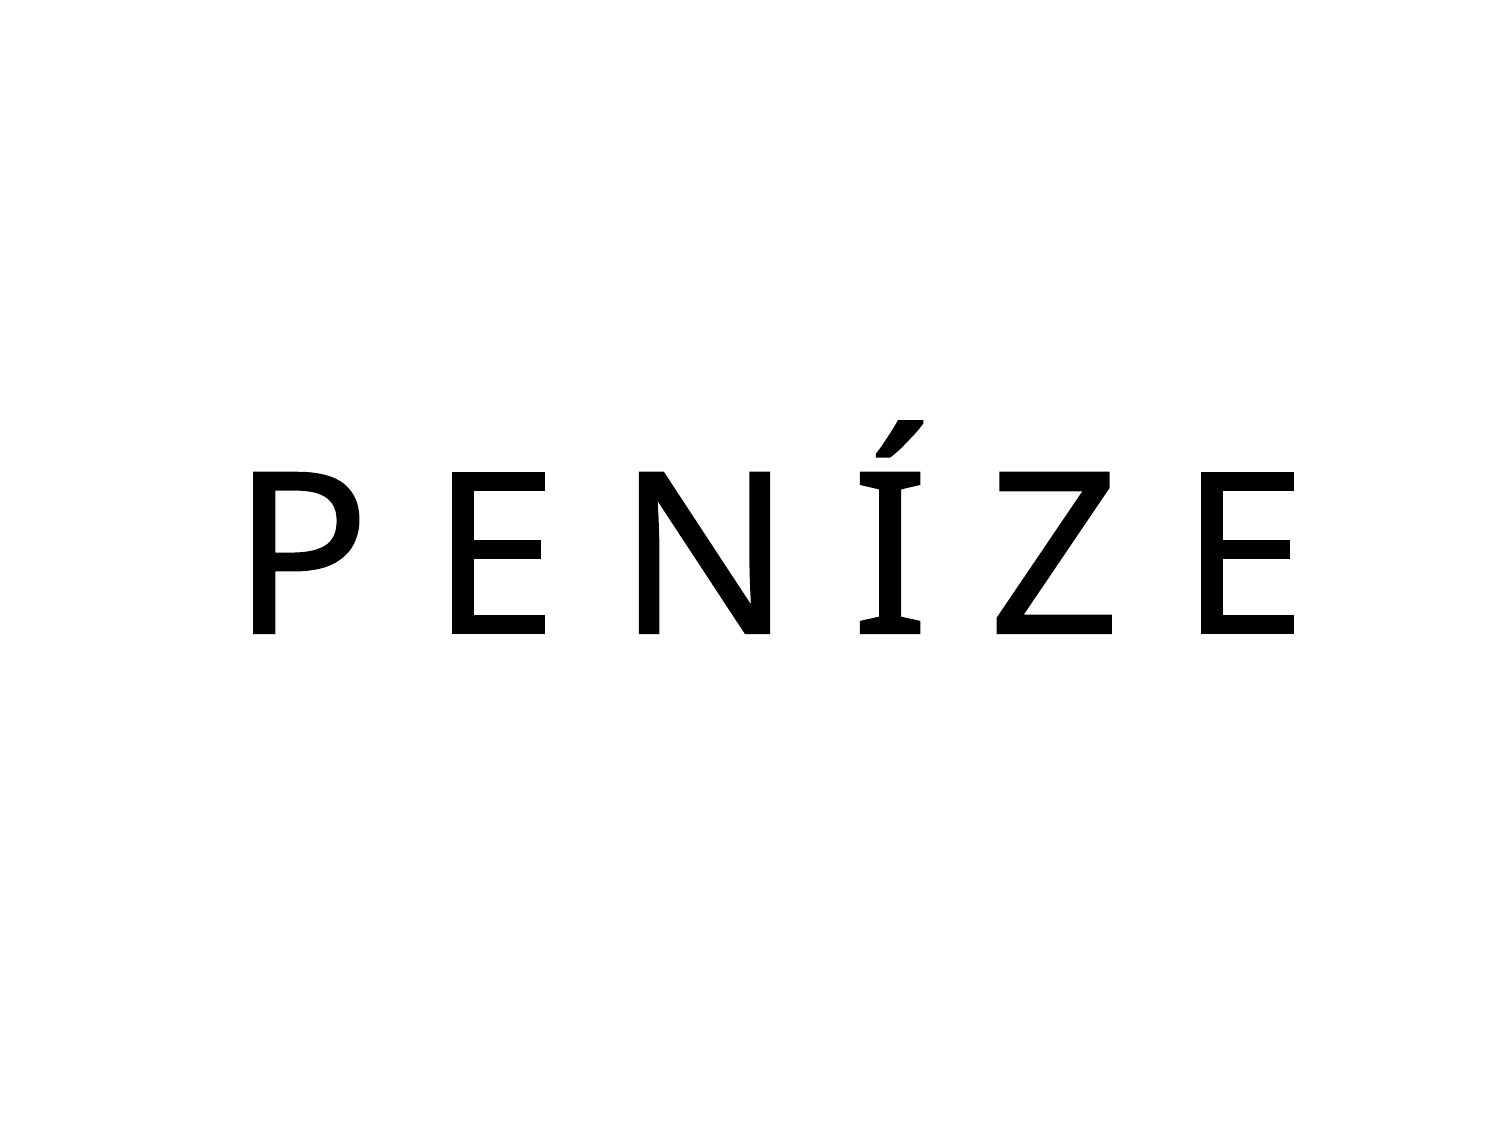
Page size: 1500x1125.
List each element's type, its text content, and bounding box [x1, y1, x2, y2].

text_box P E N Í Z E [860, 472, 920, 634]
text_box P E N Í Z E [1201, 472, 1294, 634]
text_box P E N Í Z E [639, 472, 770, 634]
text_box P E N Í Z E [876, 420, 923, 457]
text_box P E N Í Z E [997, 472, 1112, 634]
text_box P E N Í Z E [253, 472, 359, 634]
text_box P E N Í Z E [452, 472, 544, 634]
